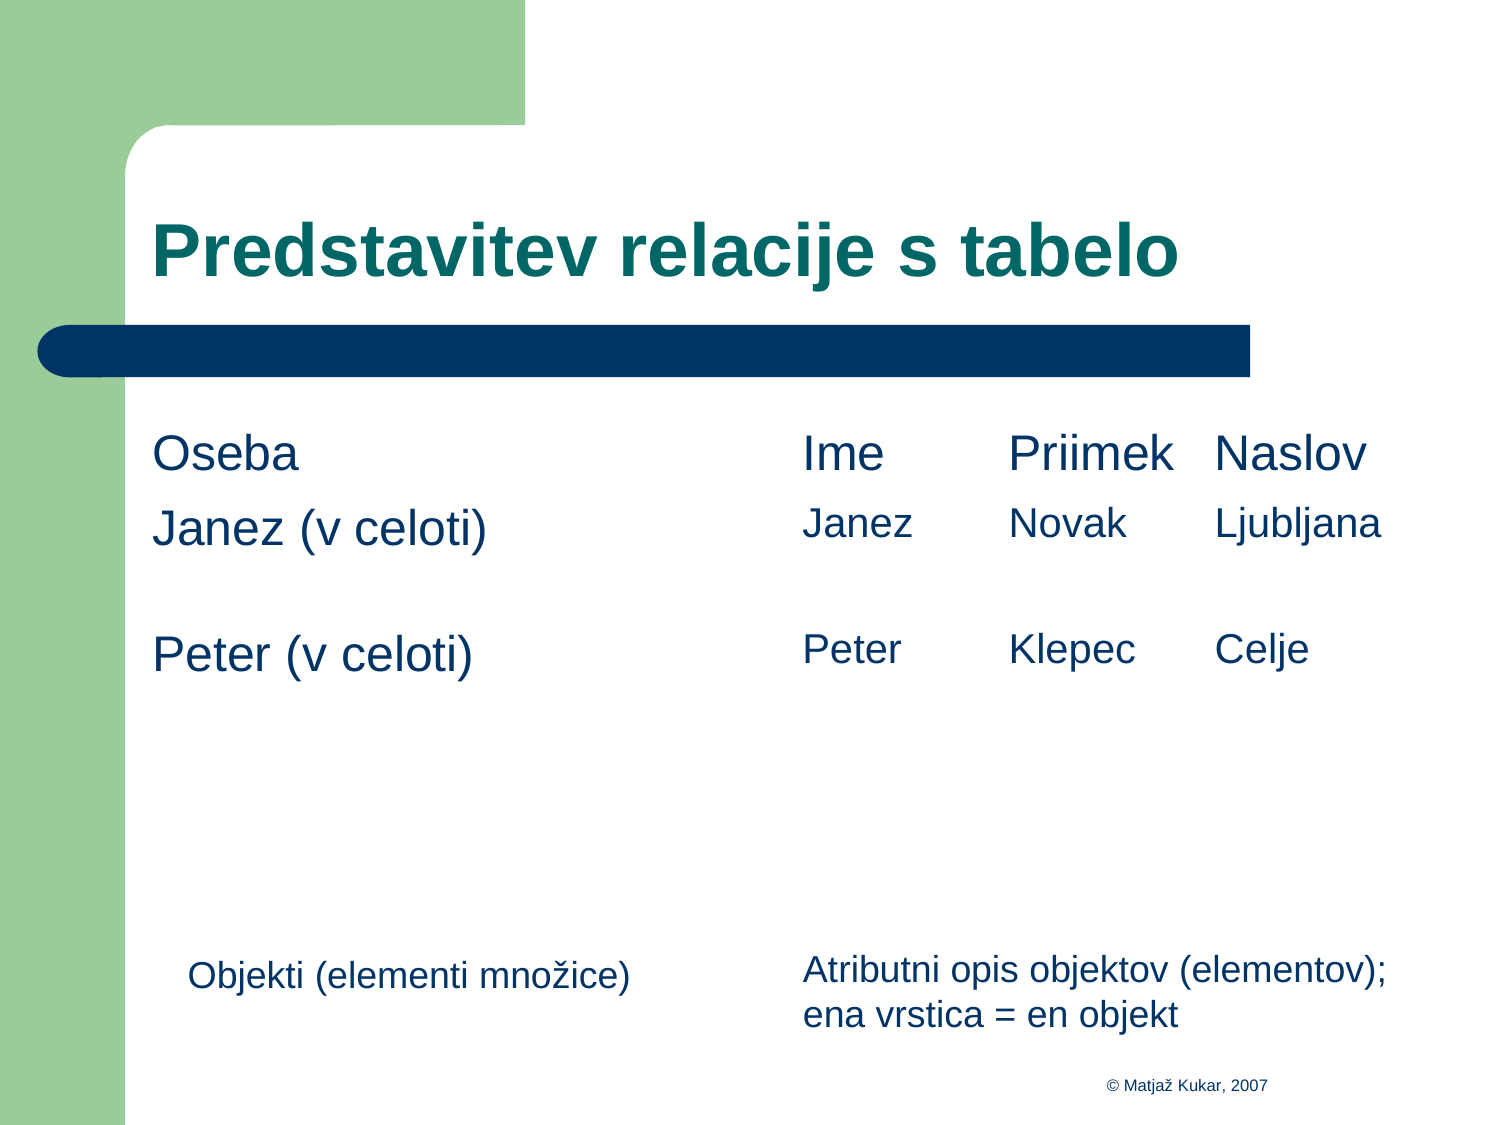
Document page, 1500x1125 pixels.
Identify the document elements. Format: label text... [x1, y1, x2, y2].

table_cell Janez [788, 488, 994, 615]
table_header Naslov [1200, 413, 1406, 488]
table_cell Peter (v celoti) [137, 614, 756, 739]
text_box Objekti (elementi množice) [173, 943, 646, 1004]
table_cell Ljubljana [1200, 488, 1406, 615]
text_box Atributni opis objektov (elementov); ena vrstica = en objekt [788, 937, 1403, 1043]
text_box © Matjaž Kukar, 2007 [949, 1025, 1426, 1103]
table_header Oseba [137, 413, 756, 488]
table_cell Janez (v celoti) [137, 488, 756, 614]
table_header Priimek [994, 413, 1200, 488]
table_header Ime [788, 413, 994, 488]
table_cell Novak [994, 488, 1200, 615]
table_cell Peter [788, 615, 994, 741]
table_cell Klepec [994, 615, 1200, 741]
table_cell Celje [1200, 615, 1406, 741]
title Predstavitev relacije s tabelo [136, 136, 1414, 301]
